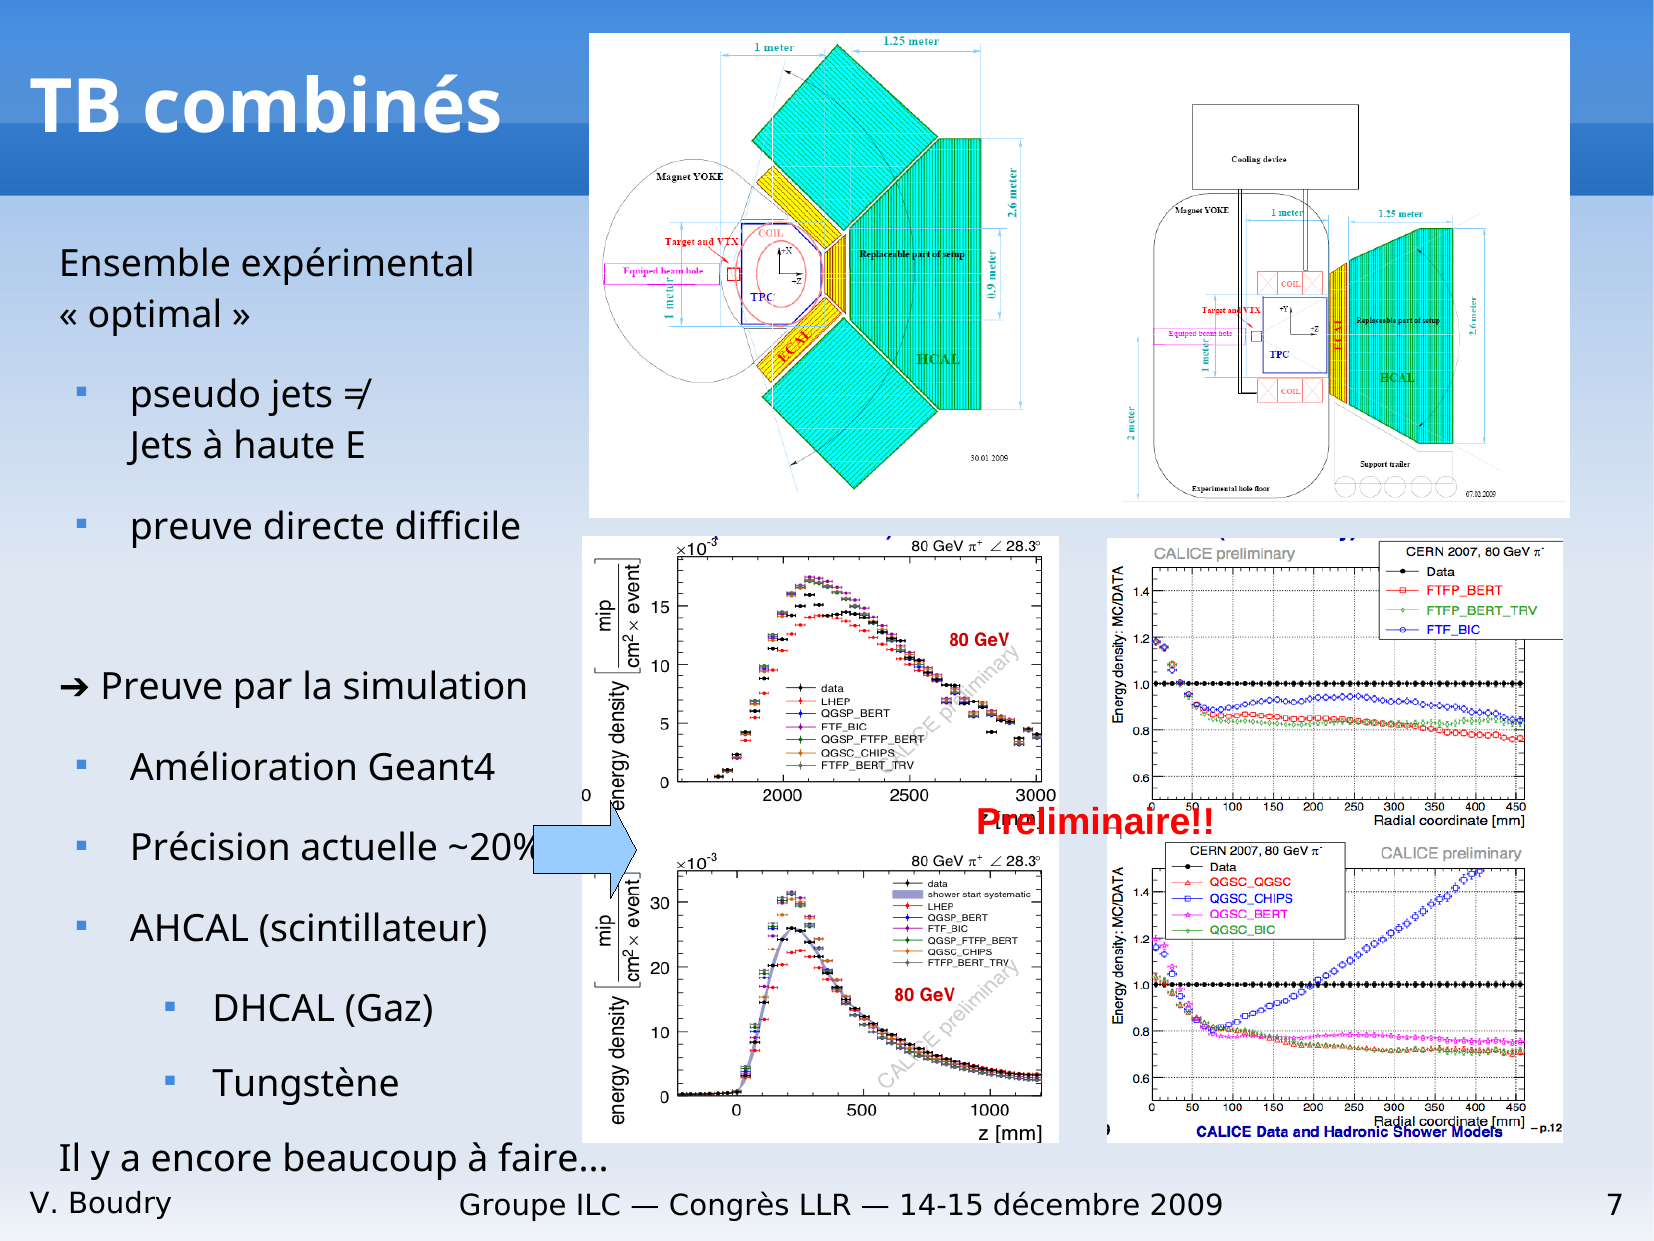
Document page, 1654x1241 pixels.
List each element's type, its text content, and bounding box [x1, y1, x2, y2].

text_box Preliminaire!! [961, 793, 1231, 850]
text_box [533, 800, 637, 899]
title TB combinés [29, 0, 1654, 208]
list Ensemble expérimental « optimal » pseudo jets ≠ Jets à haute E preuve directe difficile ➔ Preuve par la simulation Amélioration Geant4 Précision actuelle ~20% AHCAL (scintillateur) DHCAL (Gaz) Tungstène Il y a encore beaucoup à faire... [59, 236, 610, 1202]
picture [0, 0, 1654, 1241]
